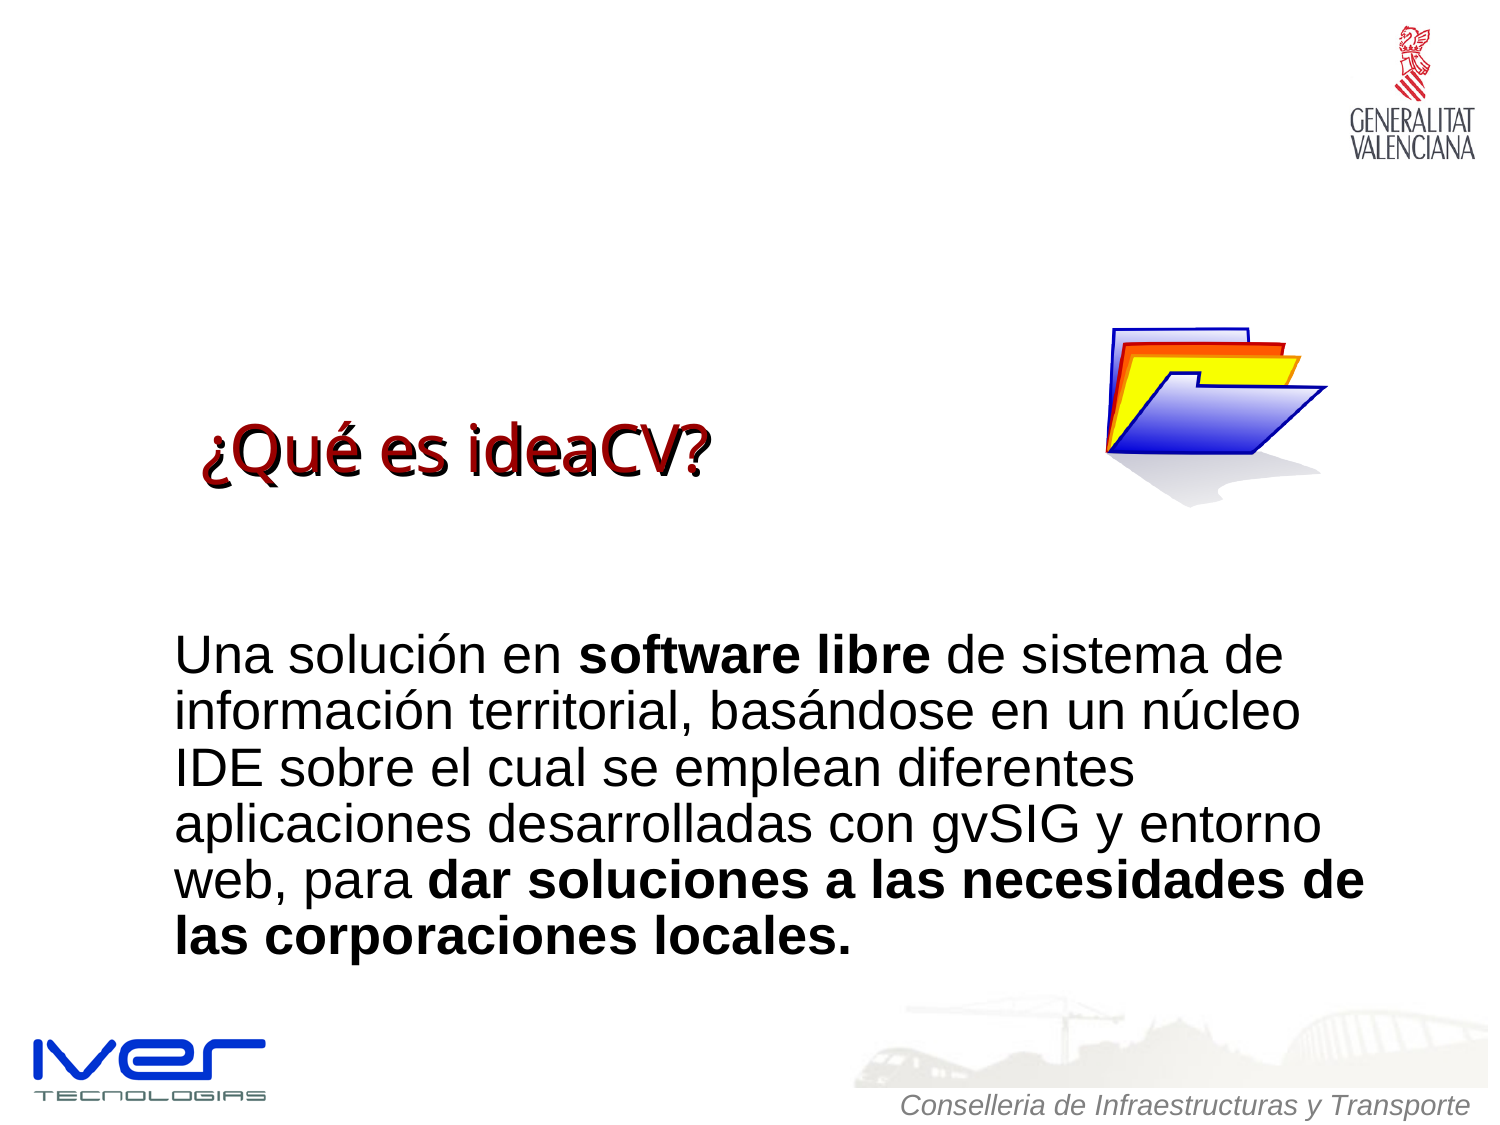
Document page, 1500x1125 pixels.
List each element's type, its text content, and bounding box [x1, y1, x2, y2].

picture [1349, 24, 1476, 160]
text_box Una solución en software libre de sistema de información territorial, basándose en un núcleo IDE sobre el cual se emplean diferentes aplicaciones desarrolladas con gvSIG y entorno web, para dar soluciones a las necesidades de las corporaciones locales. [159, 621, 1424, 975]
text_box ¿Qué es ideaCV? [134, 291, 910, 500]
picture [850, 990, 1488, 1088]
picture [1101, 280, 1338, 517]
picture [29, 1033, 266, 1113]
